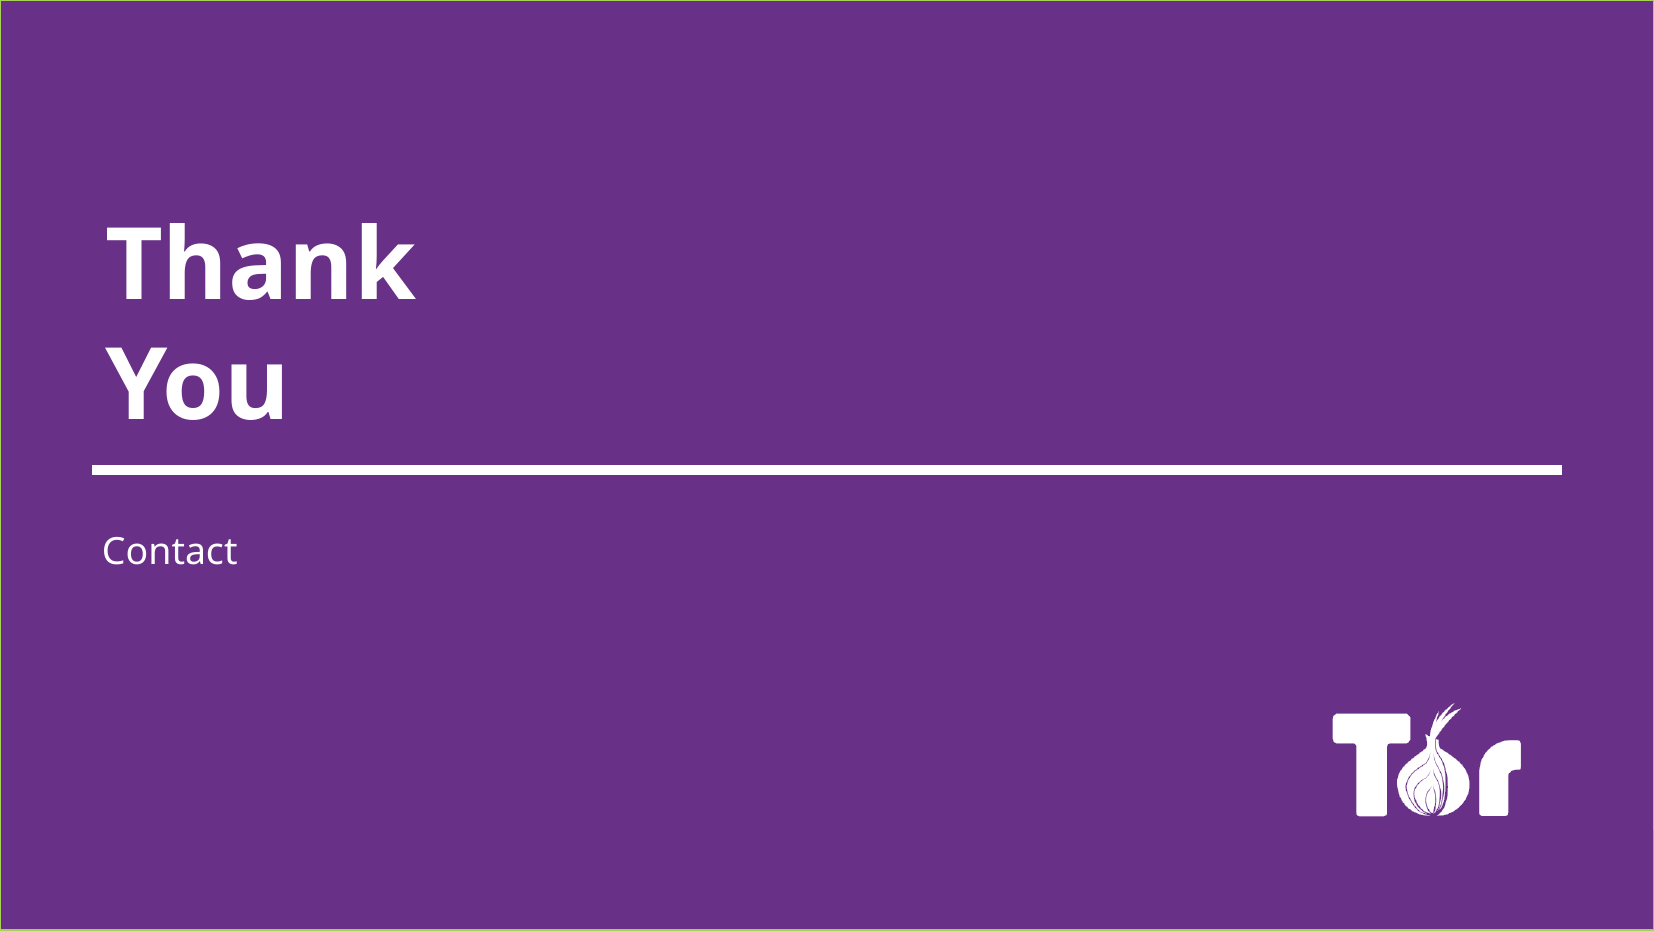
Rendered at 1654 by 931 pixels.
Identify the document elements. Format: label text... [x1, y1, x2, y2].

title Thank You [90, 187, 1576, 448]
subtitle Contact [86, 519, 1572, 638]
picture [1292, 672, 1561, 858]
